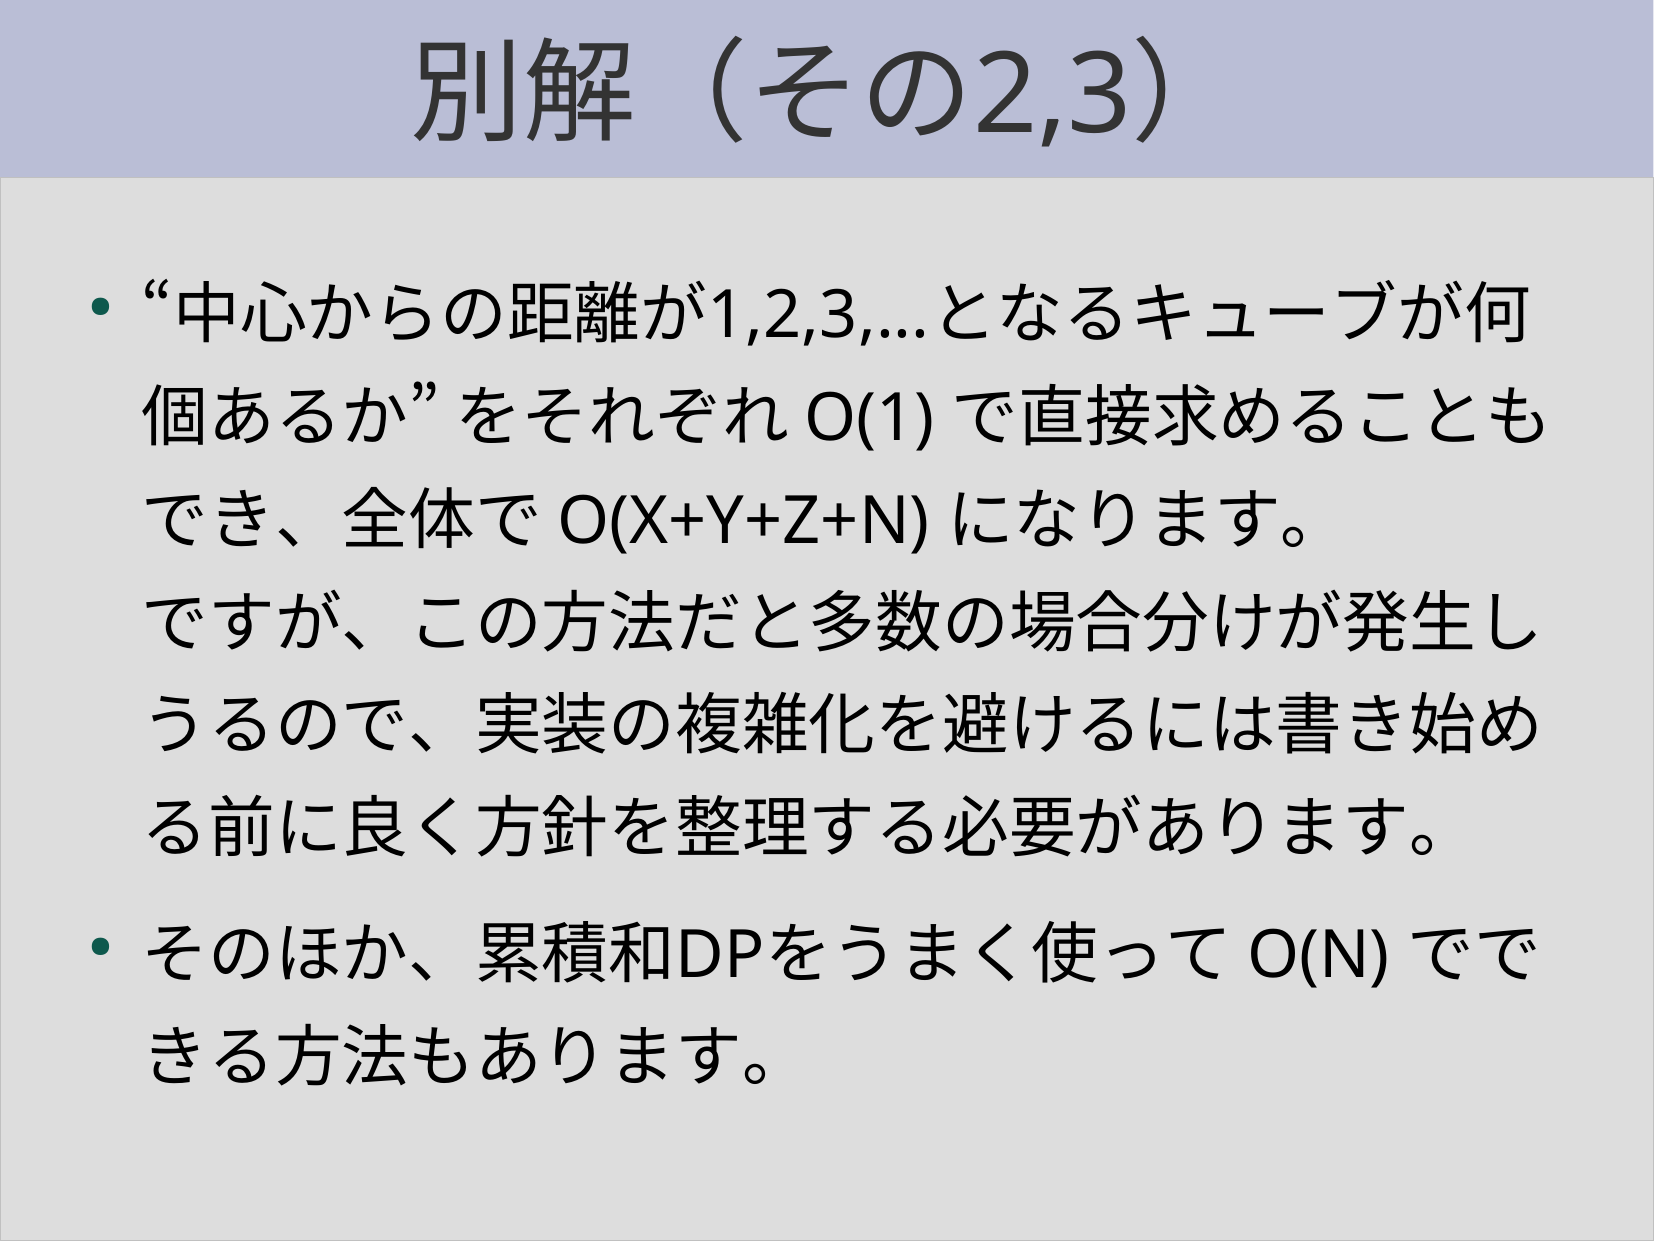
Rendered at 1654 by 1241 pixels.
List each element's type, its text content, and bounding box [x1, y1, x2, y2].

list “中心からの距離が1,2,3,...となるキューブが何個あるか” をそれぞれ O(1) で直接求めることもでき、全体で O(X+Y+Z+N) になります。 ですが、この方法だと多数の場合分けが発生しうるので、実装の複雑化を避けるには書き始める前に良く方針を整理する必要があります。 そのほか、累積和DPをうまく使って O(N) でできる方法もあります。 [59, 248, 1595, 1150]
title 別解（その2,3） [121, 20, 1534, 148]
